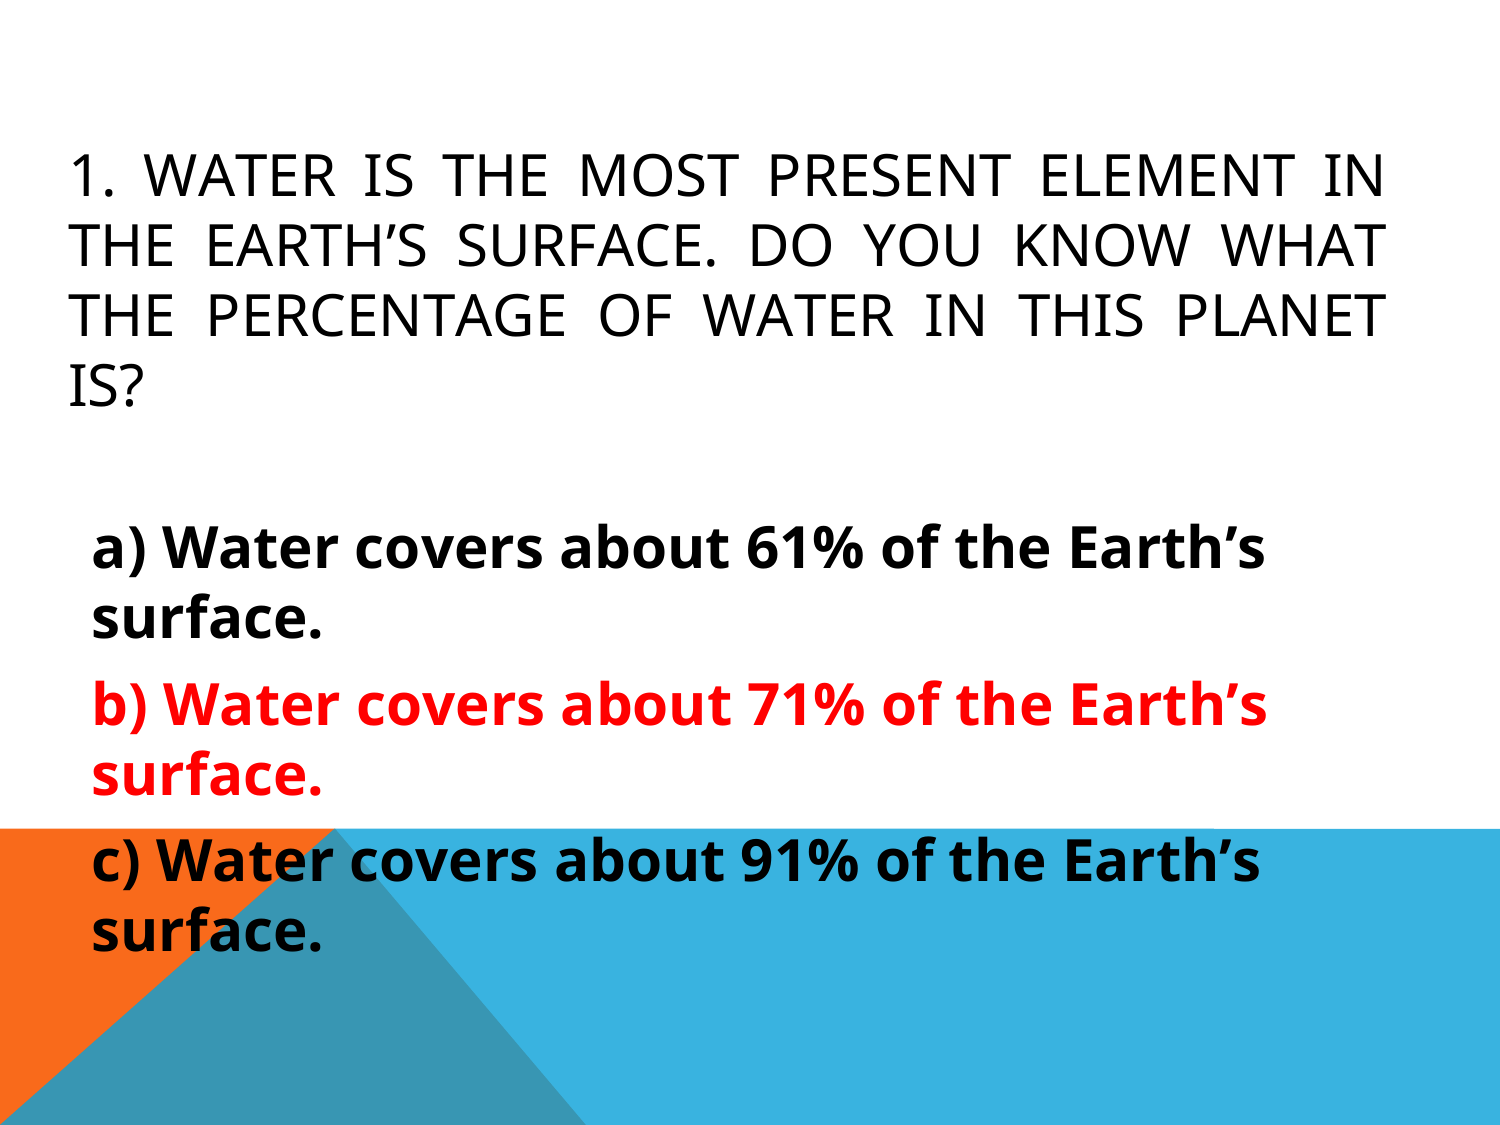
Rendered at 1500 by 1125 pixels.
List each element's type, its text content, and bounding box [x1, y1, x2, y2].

title 1. WATER IS THE MOST PRESENT ELEMENT IN THE EARTH’S SURFACE. DO YOU KNOW WHAT THE PERCENTAGE OF WATER IN THIS PLANET IS? [53, 184, 1404, 373]
list a) Water covers about 61% of the Earth’s surface. b) Water covers about 71% of the Earth’s surface. c) Water covers about 91% of the Earth’s surface. [76, 503, 1427, 1088]
